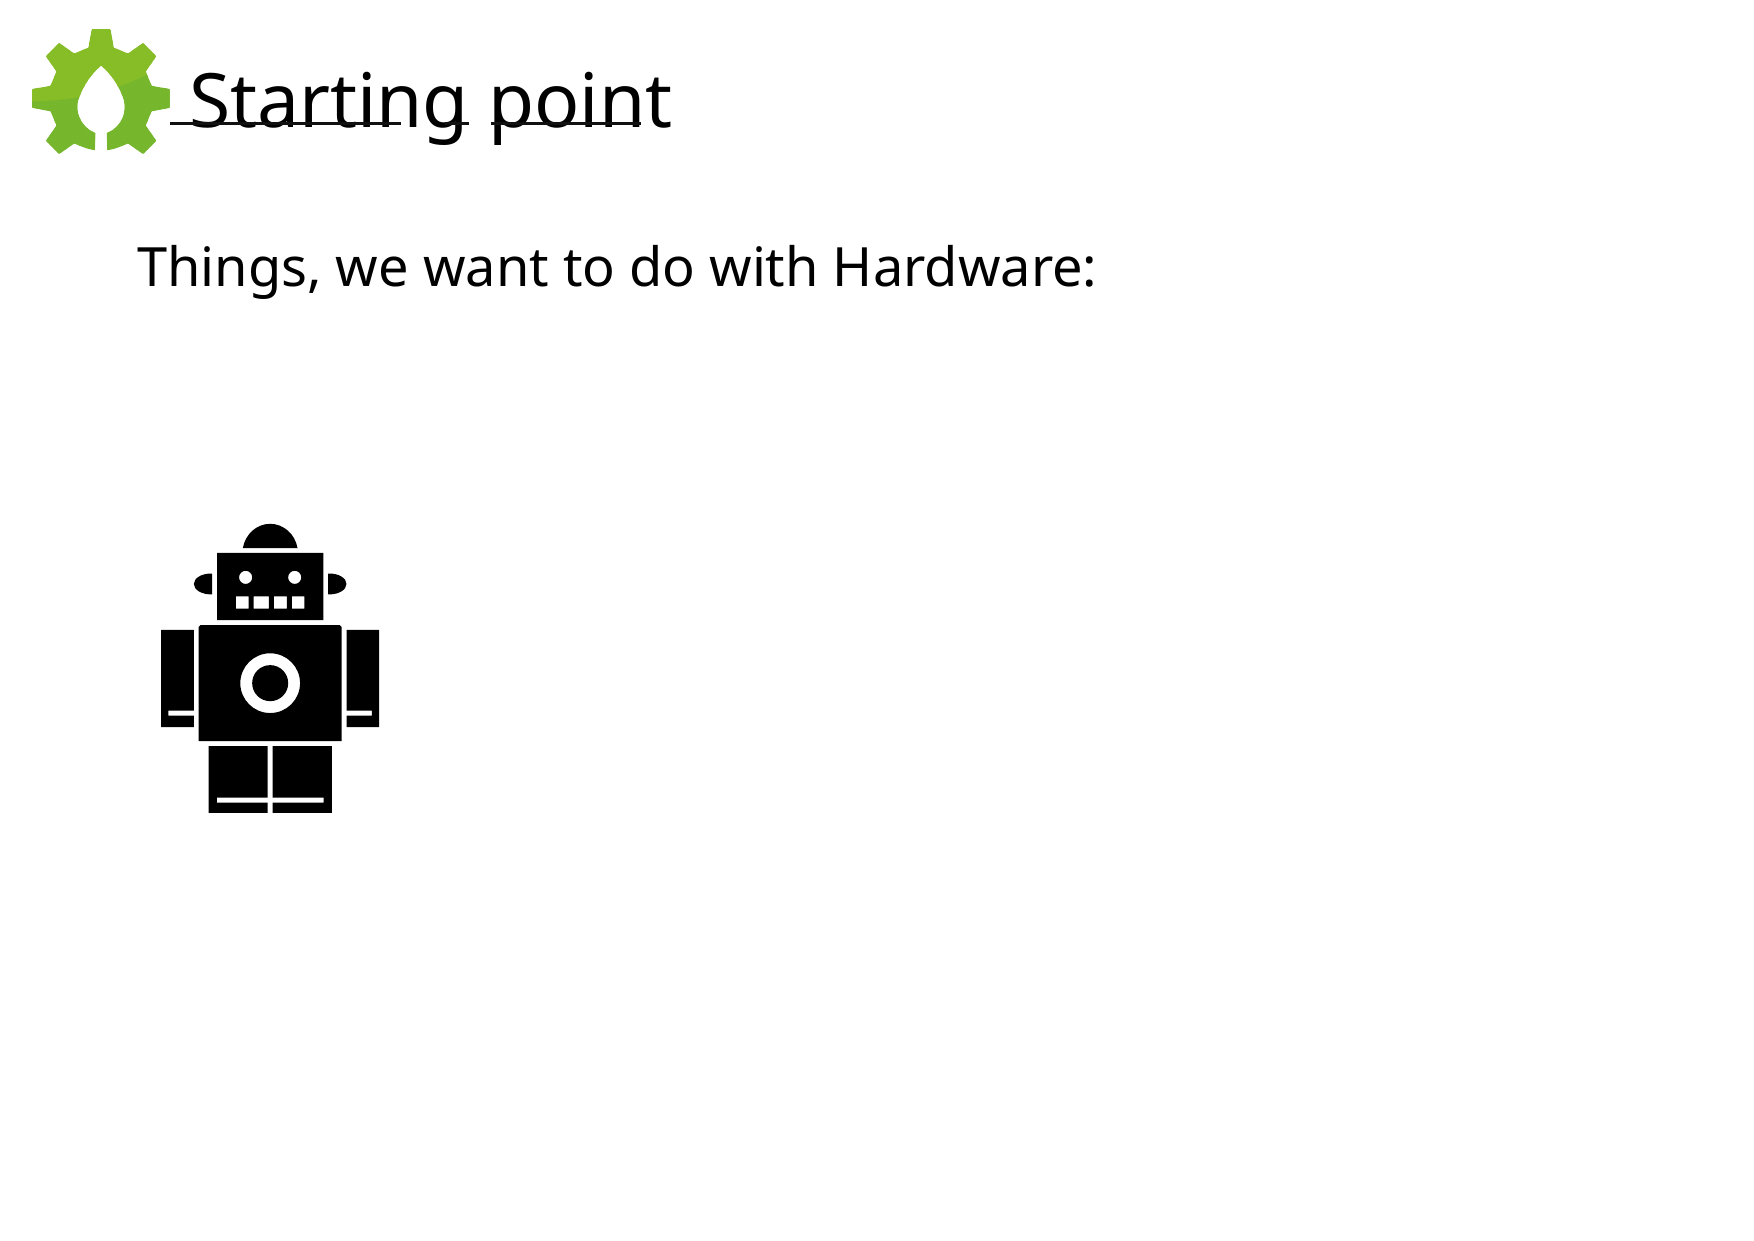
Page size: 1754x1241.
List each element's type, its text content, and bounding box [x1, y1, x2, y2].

text_box Starting point [174, 40, 718, 143]
picture [32, 29, 170, 154]
text_box Things, we want to do with Hardware: [122, 220, 1041, 299]
picture [157, 520, 383, 817]
